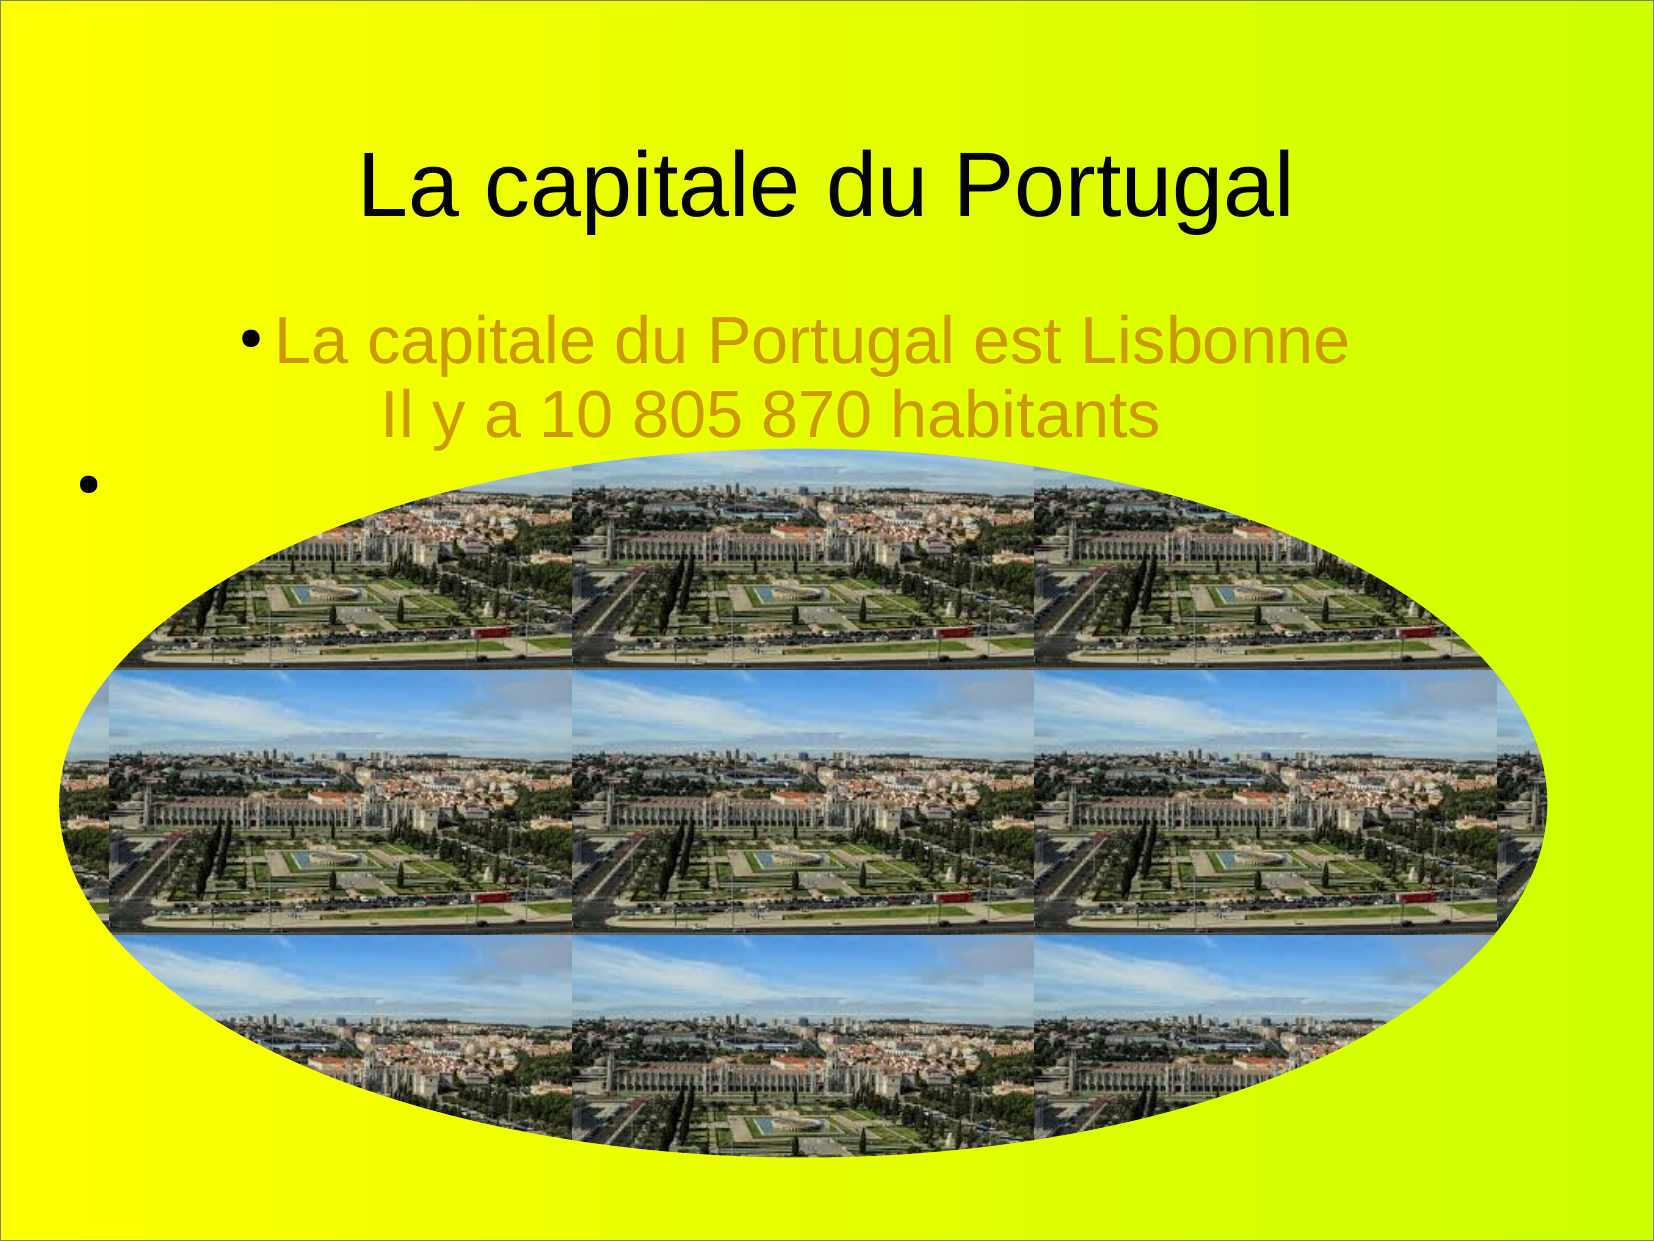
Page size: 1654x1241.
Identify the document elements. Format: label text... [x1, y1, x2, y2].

text_box [0, 0, 1654, 1241]
list [60, 448, 1548, 1158]
text_box La capitale du Portugal [342, 133, 1312, 237]
text_box La capitale du Portugal est Lisbonne Il y a 10 805 870 habitants [224, 295, 1418, 460]
list [81, 477, 96, 492]
